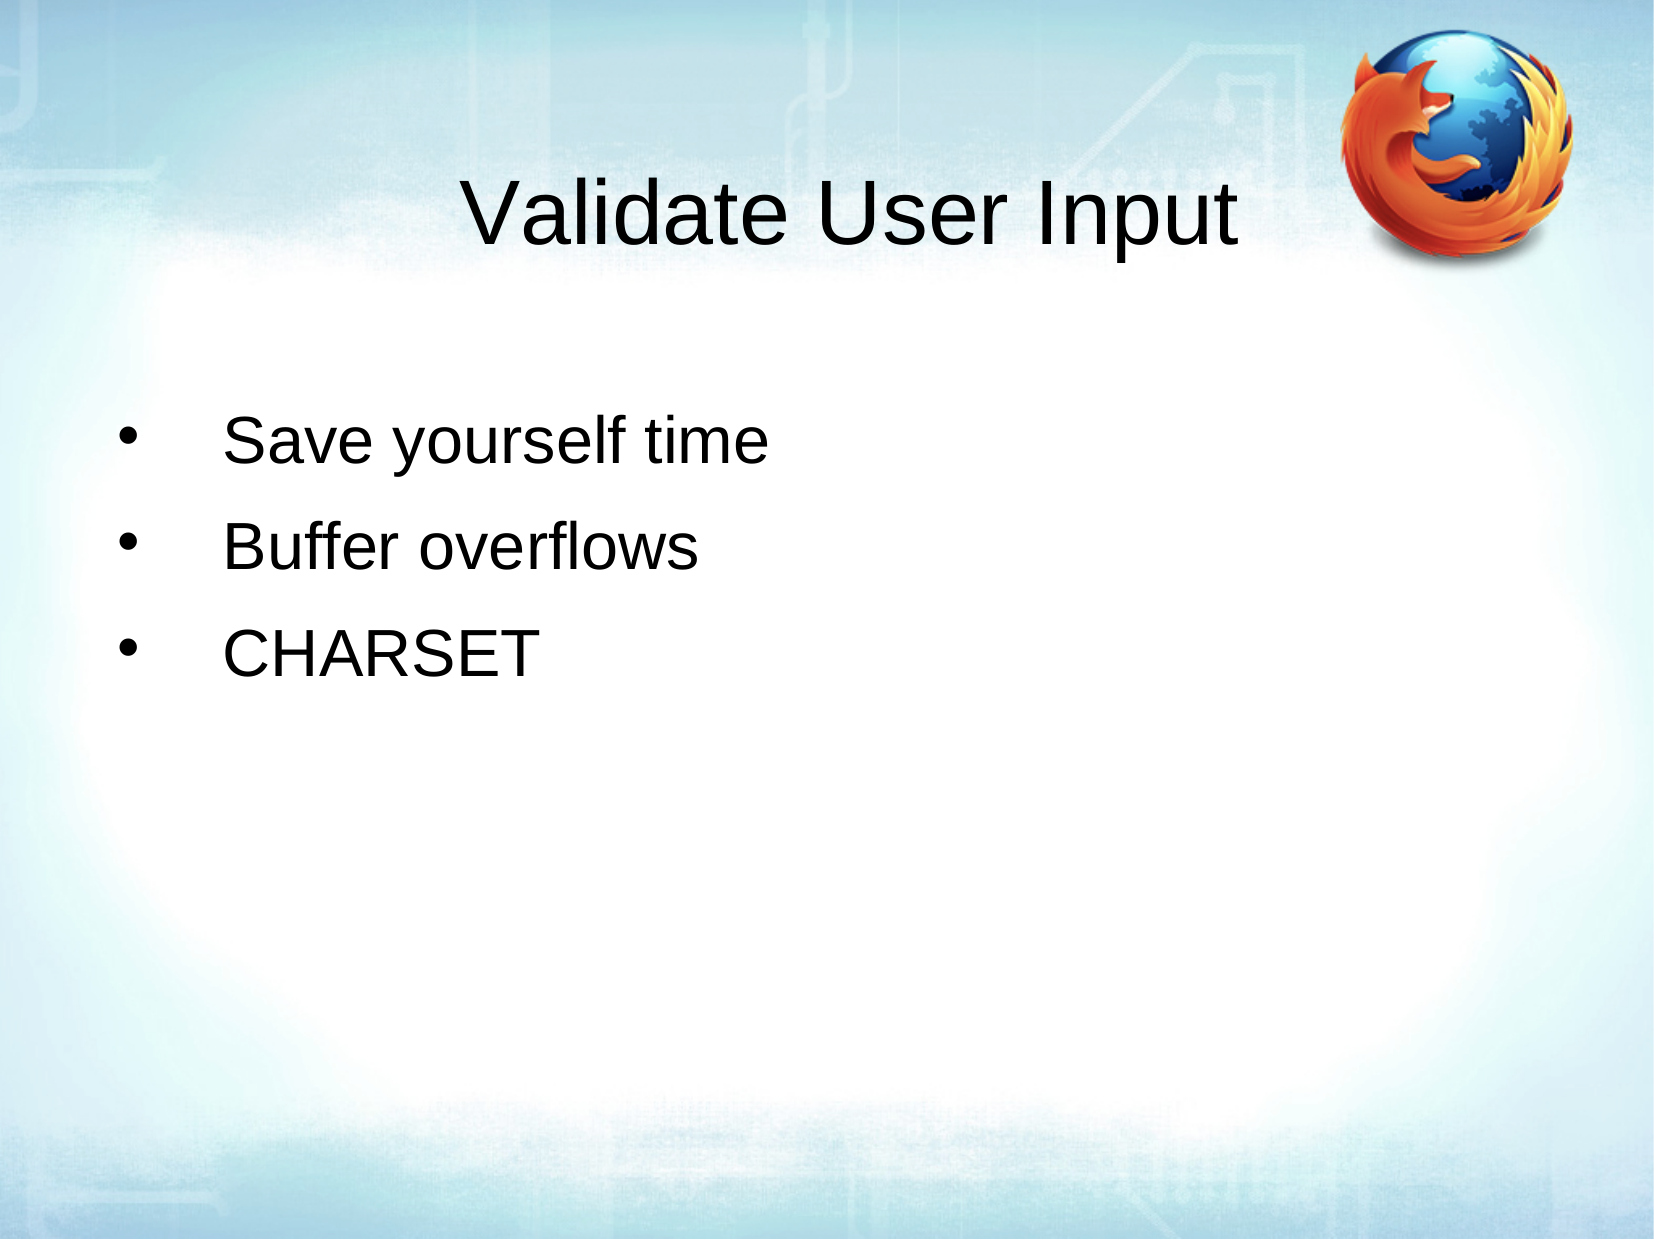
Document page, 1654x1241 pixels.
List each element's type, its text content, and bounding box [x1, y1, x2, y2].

list Save yourself time Buffer overflows CHARSET [82, 289, 1571, 1109]
title Validate User Input [165, 124, 1534, 289]
picture [0, 0, 1654, 1239]
